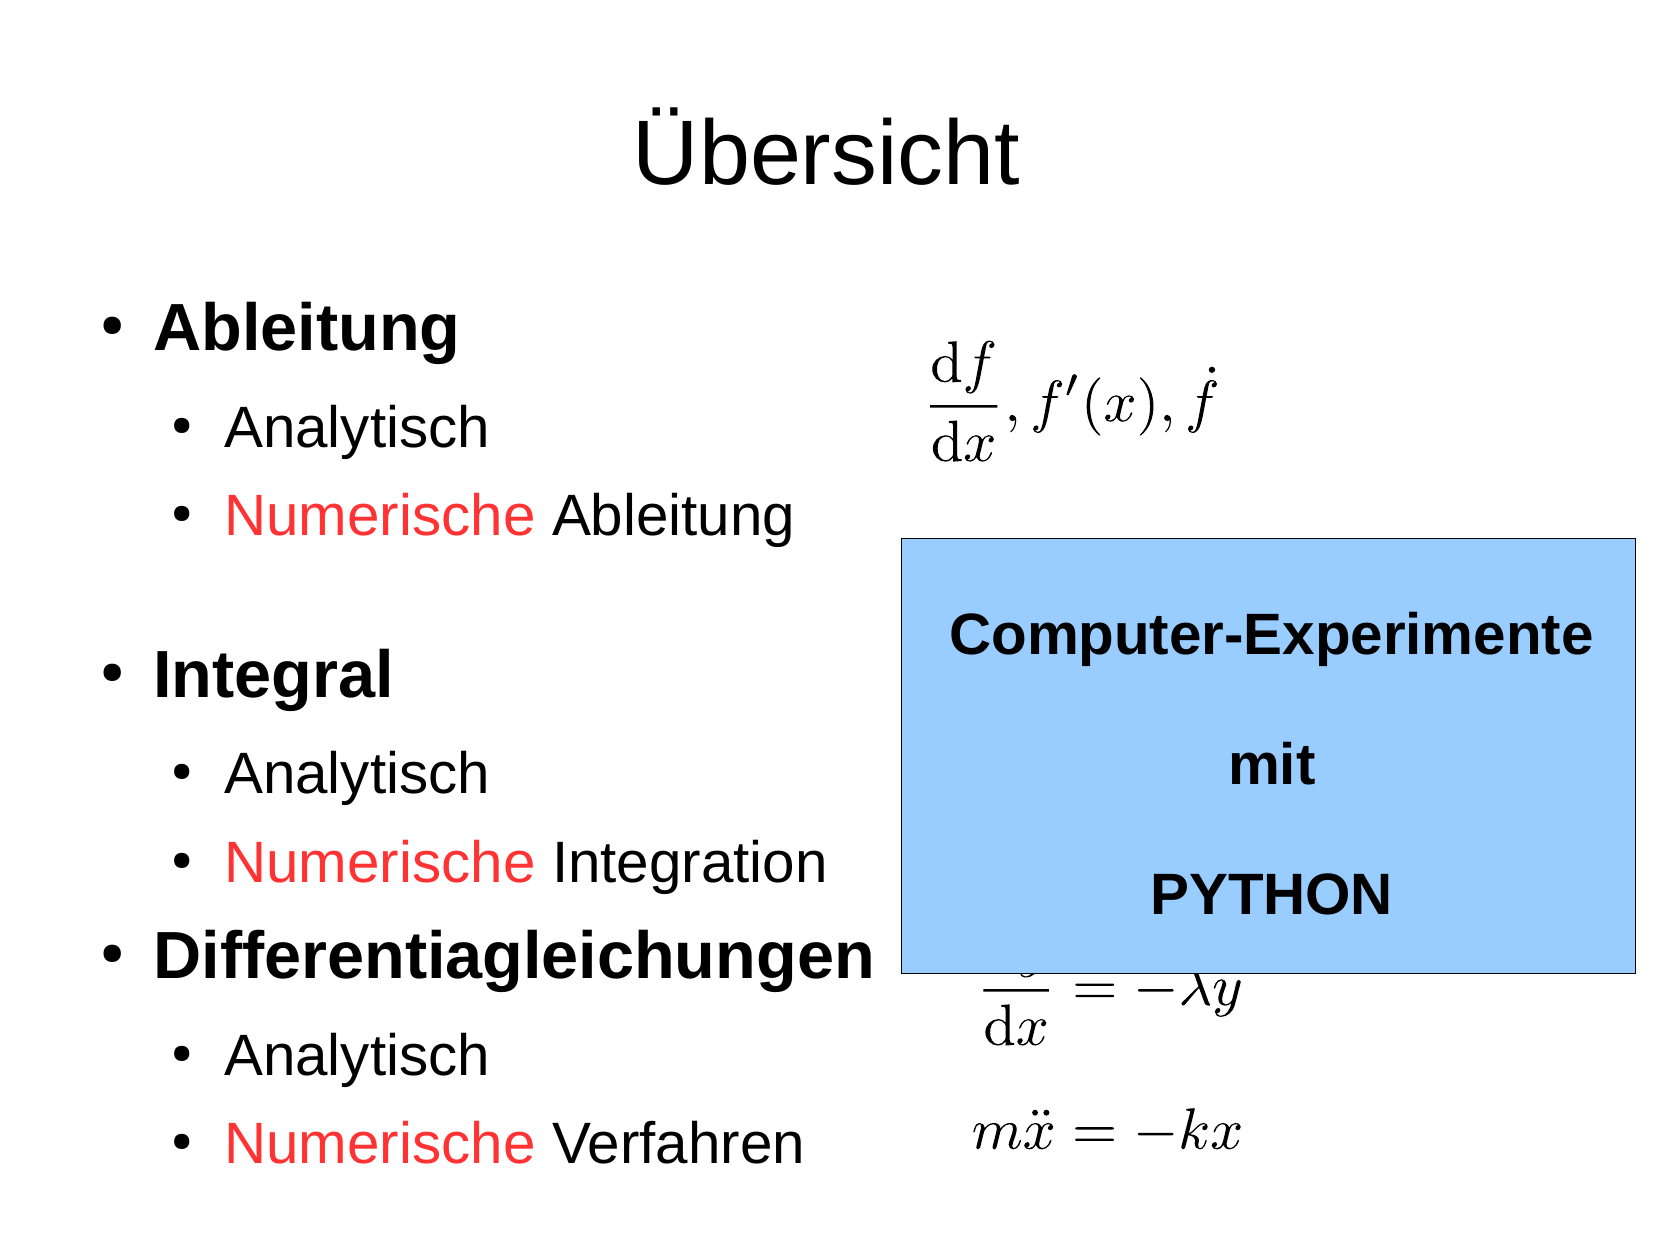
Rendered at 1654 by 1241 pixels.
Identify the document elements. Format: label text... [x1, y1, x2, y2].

text_box [901, 538, 1636, 1046]
text_box [971, 1108, 1244, 1154]
text_box [930, 340, 1220, 462]
title Übersicht [82, 49, 1571, 257]
text_box Computer-Experimente mit PYTHON [934, 594, 1610, 935]
list Ableitung Analytisch Numerische Ableitung Integral Analytisch Numerische Integration Differentiagleichungen Analytisch Numerische Verfahren [82, 290, 1571, 1176]
